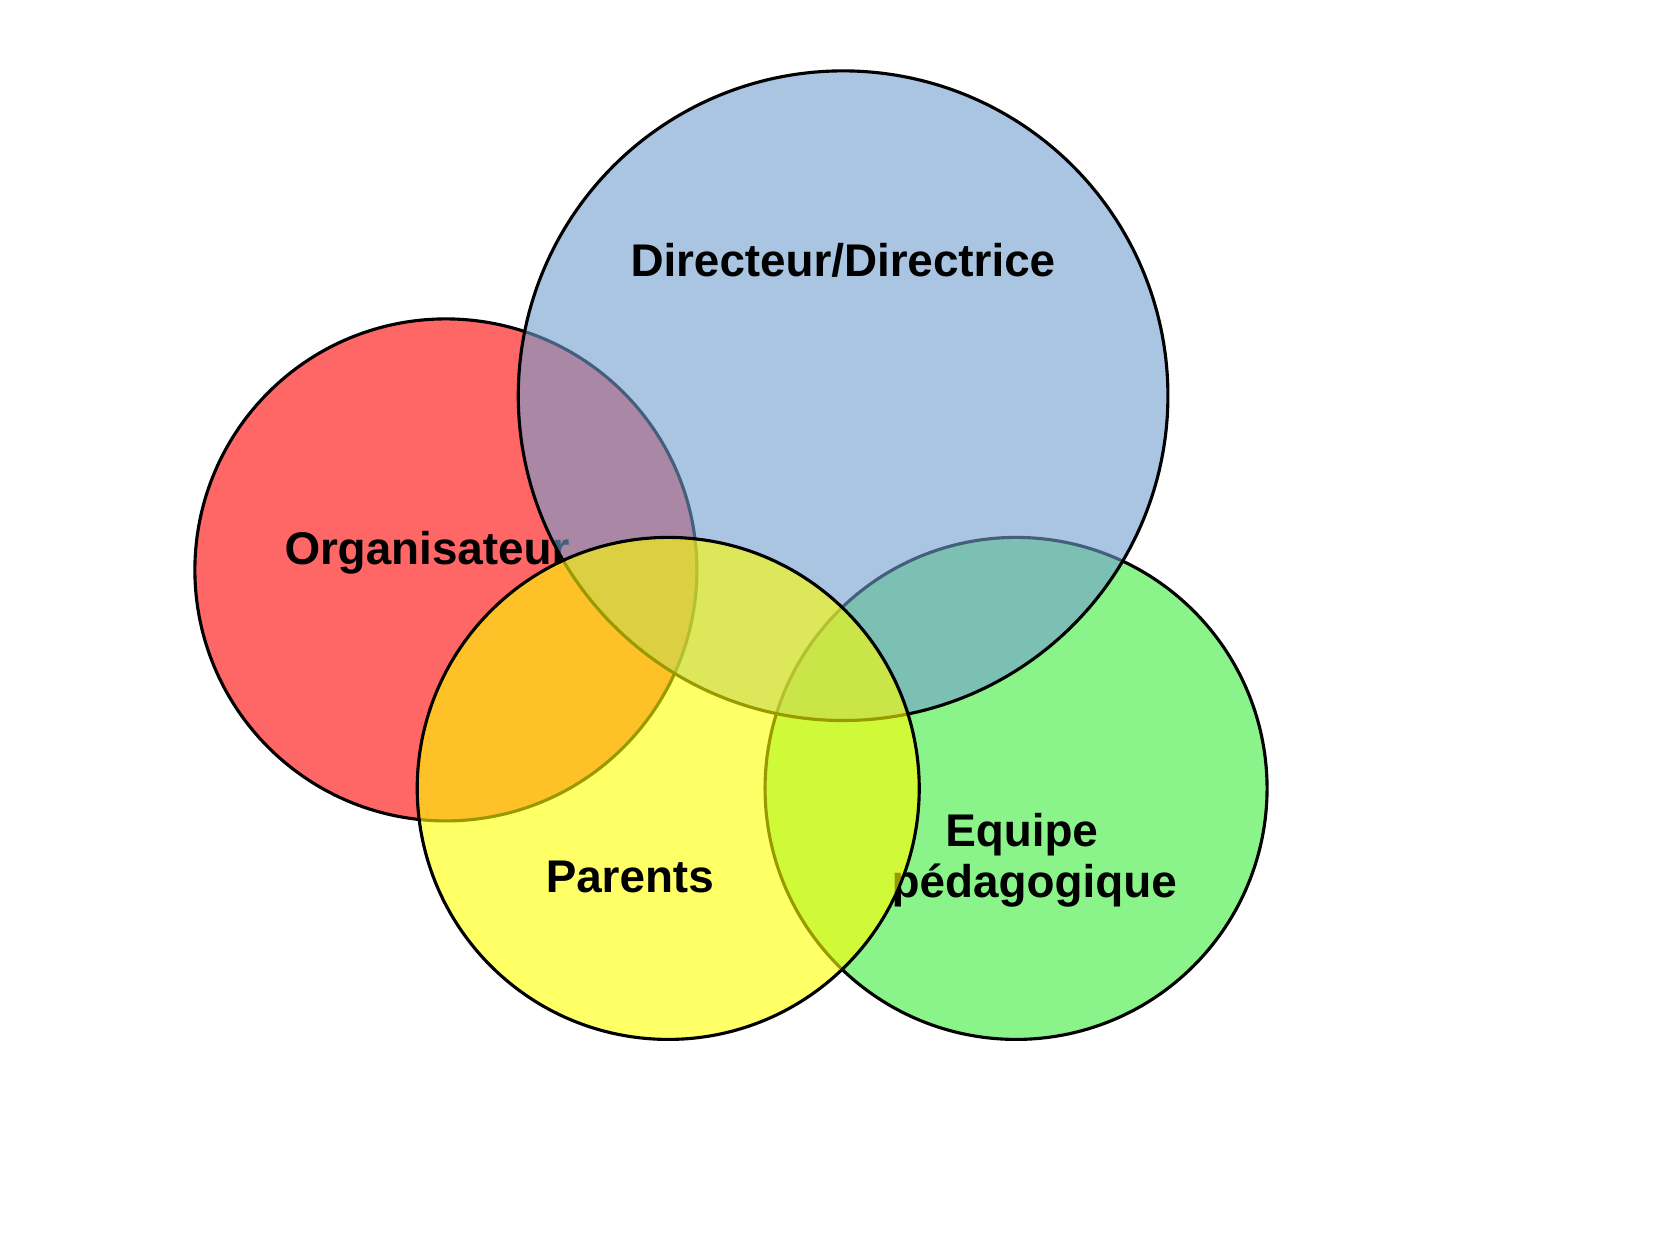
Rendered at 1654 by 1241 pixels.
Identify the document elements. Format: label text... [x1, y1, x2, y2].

text_box Directeur/Directrice [518, 70, 1168, 714]
text_box Equipe pédagogique [842, 561, 1268, 1040]
text_box Organisateur [194, 318, 554, 820]
text_box Parents [417, 537, 920, 1040]
